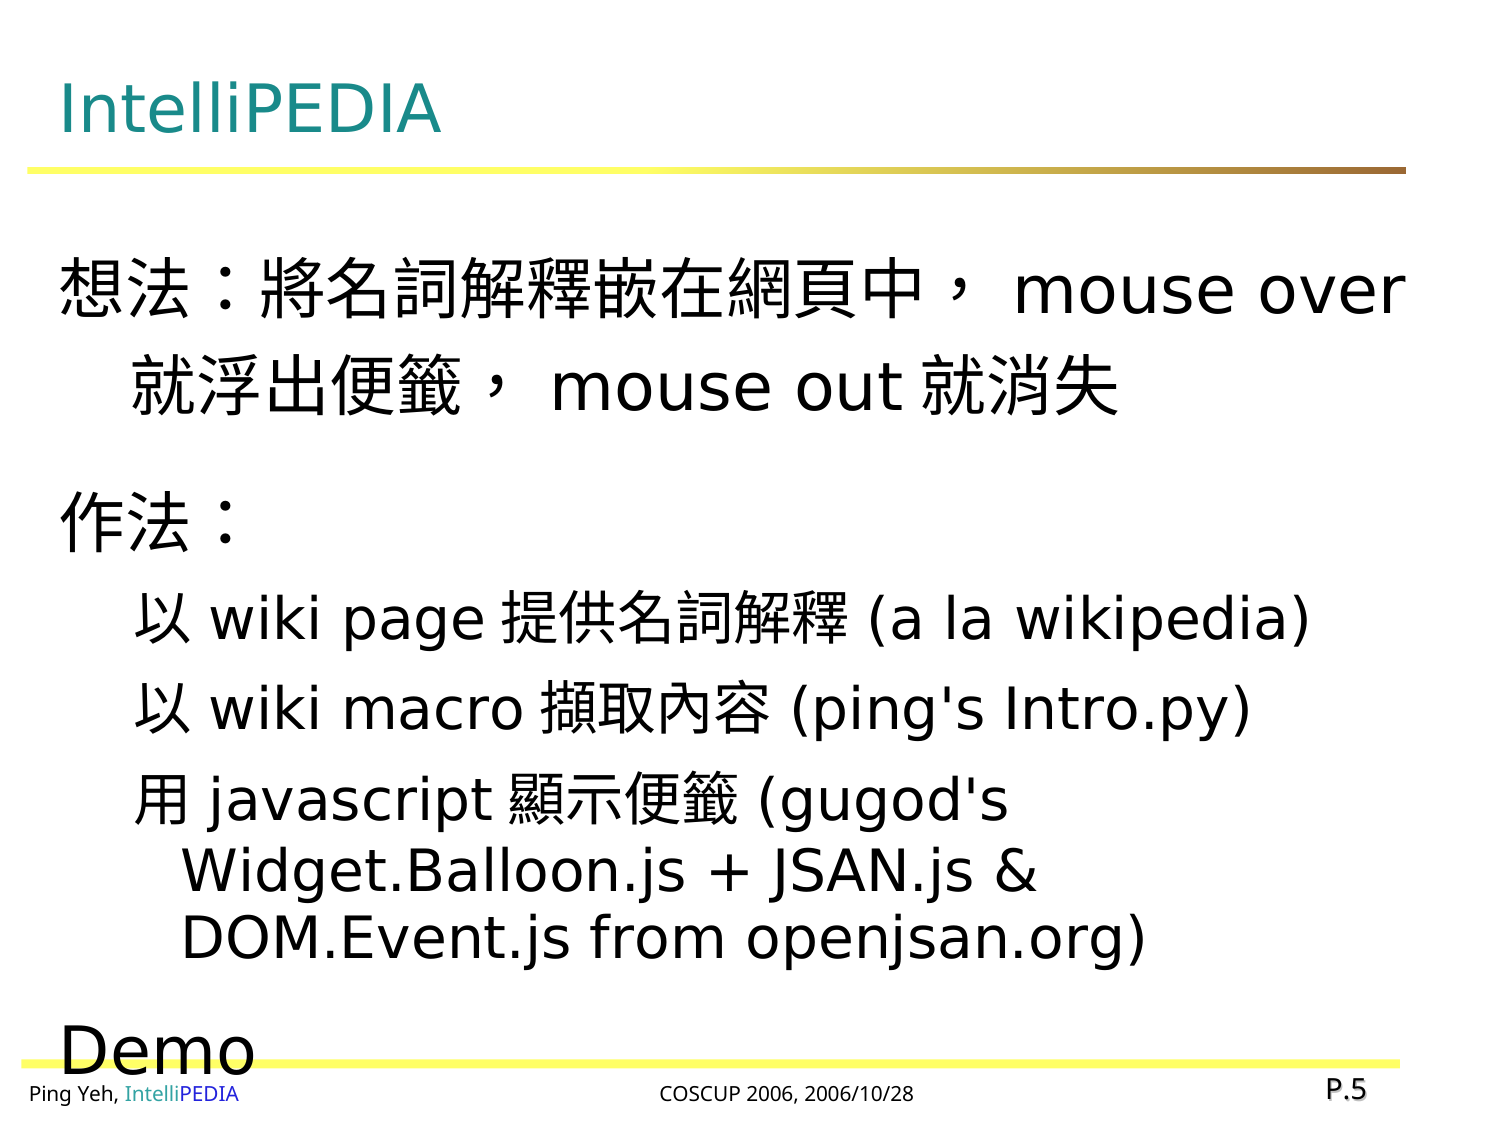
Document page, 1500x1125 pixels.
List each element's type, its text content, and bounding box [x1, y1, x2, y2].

list 想法：將名詞解釋嵌在網頁中，mouse over就浮出便籤，mouse out就消失 作法： 以wiki page提供名詞解釋(a la wikipedia) 以wiki macro擷取內容(ping's Intro.py) 用javascript顯示便籤(gugod's Widget.Balloon.js + JSAN.js & DOM.Event.js from openjsan.org) Demo [58, 236, 1409, 1001]
title IntelliPEDIA [58, 58, 1447, 160]
